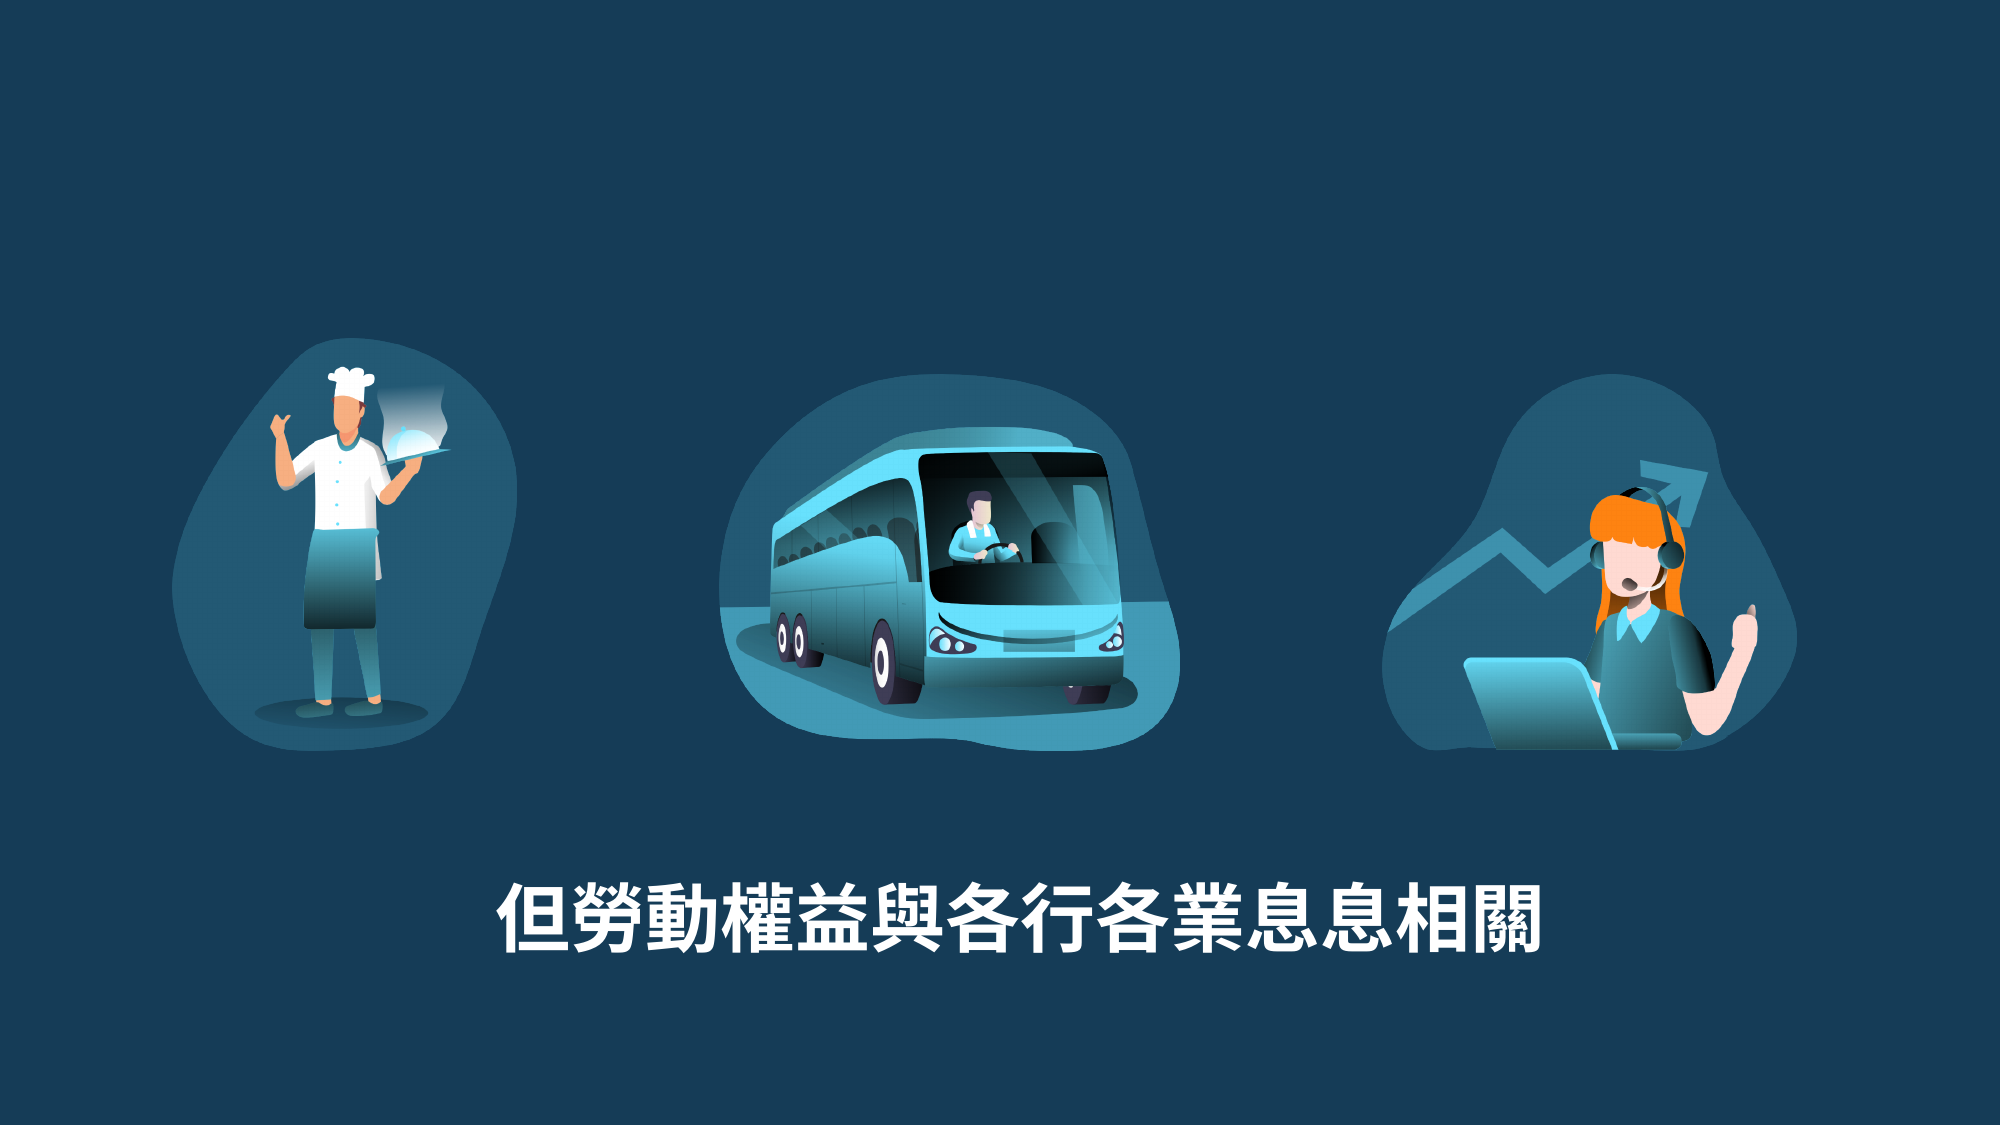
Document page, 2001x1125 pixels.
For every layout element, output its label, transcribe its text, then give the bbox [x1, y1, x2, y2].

text_box 但勞動權益與各行各業息息相關 [480, 863, 1565, 969]
picture [1382, 374, 1797, 751]
picture [719, 374, 1180, 751]
picture [172, 338, 517, 751]
